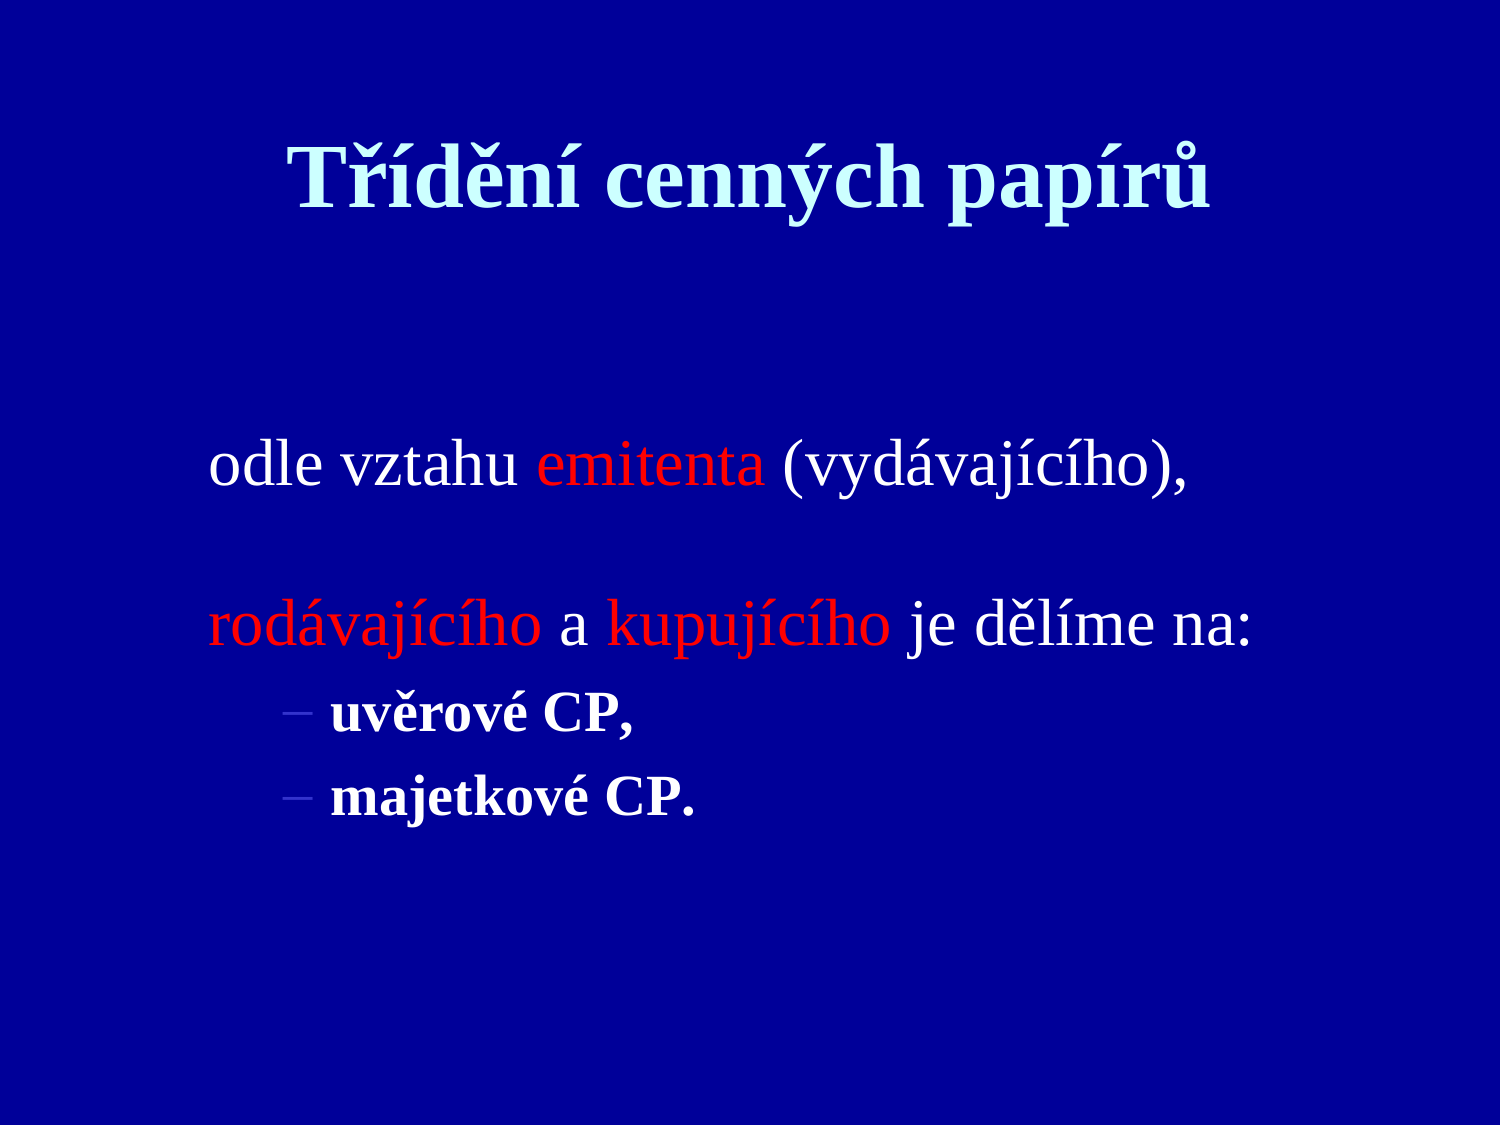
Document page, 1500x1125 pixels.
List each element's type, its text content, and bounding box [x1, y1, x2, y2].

title Třídění cenných papírů [74, 45, 1426, 234]
list Podle vztahu emitenta (vydávajícího), prodávajícího a kupujícího je dělíme na: uvěrové CP, majetkové CP. [193, 330, 1469, 1043]
